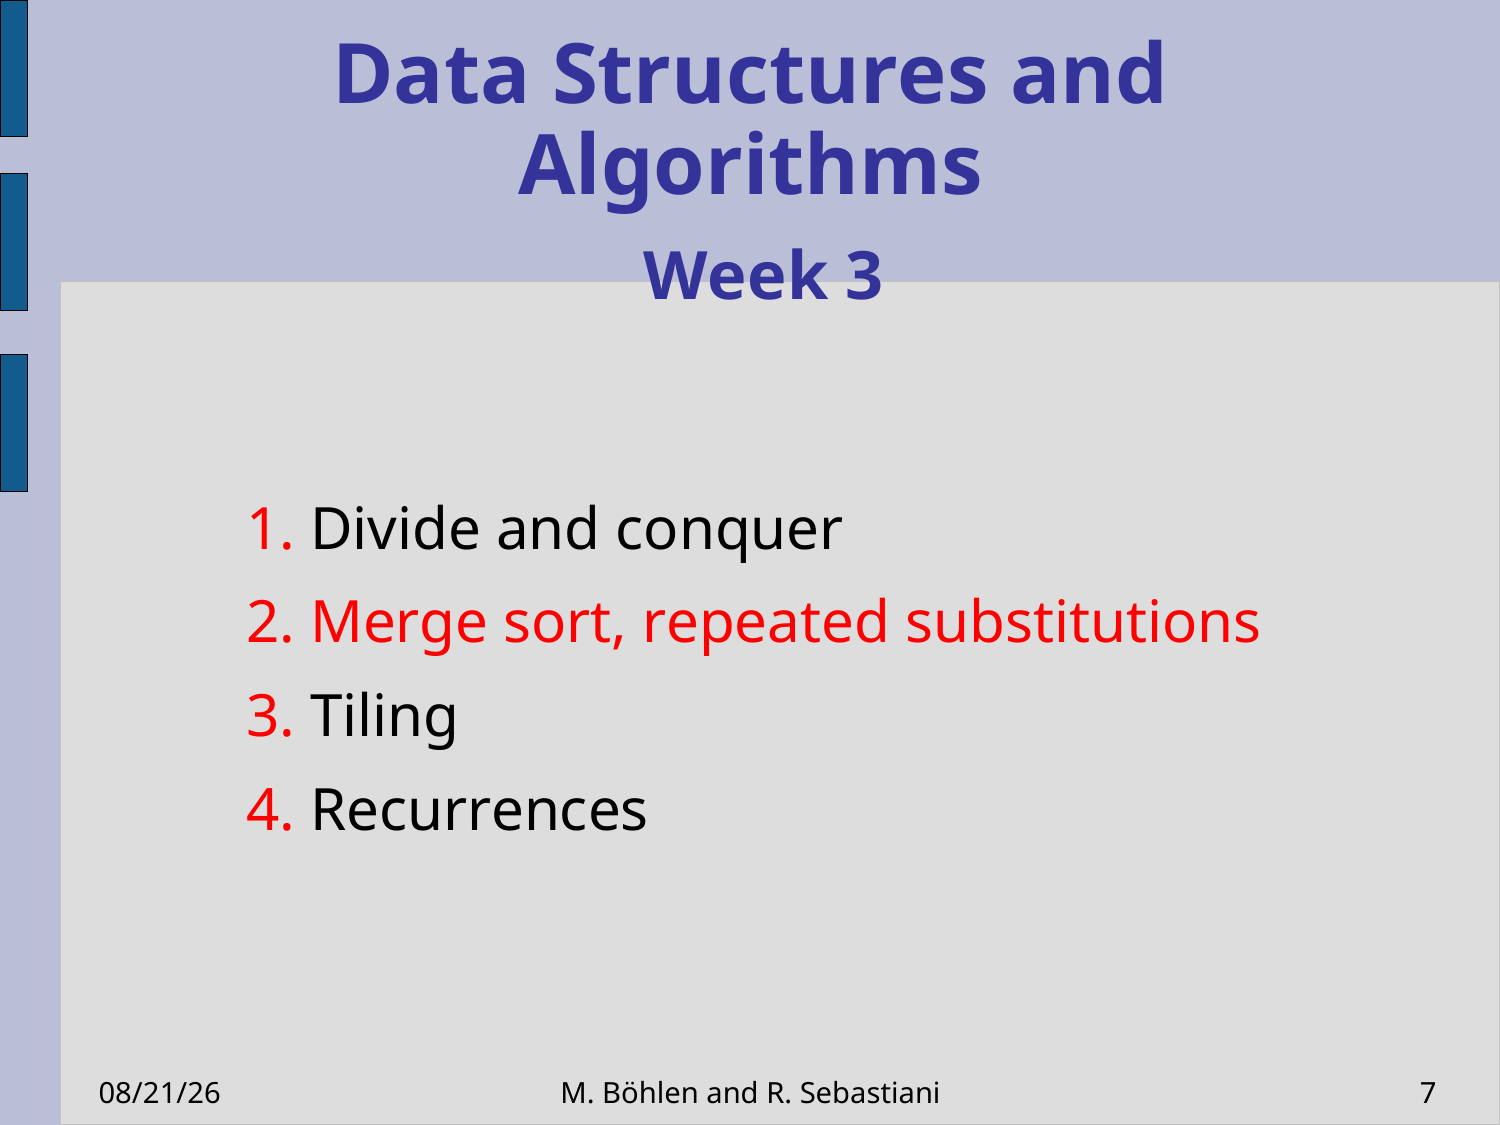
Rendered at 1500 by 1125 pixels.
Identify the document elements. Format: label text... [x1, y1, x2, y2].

subtitle Divide and conquer Merge sort, repeated substitutions Tiling Recurrences [246, 312, 1392, 1022]
title Data Structures and Algorithms Week 3 [110, 45, 1392, 308]
